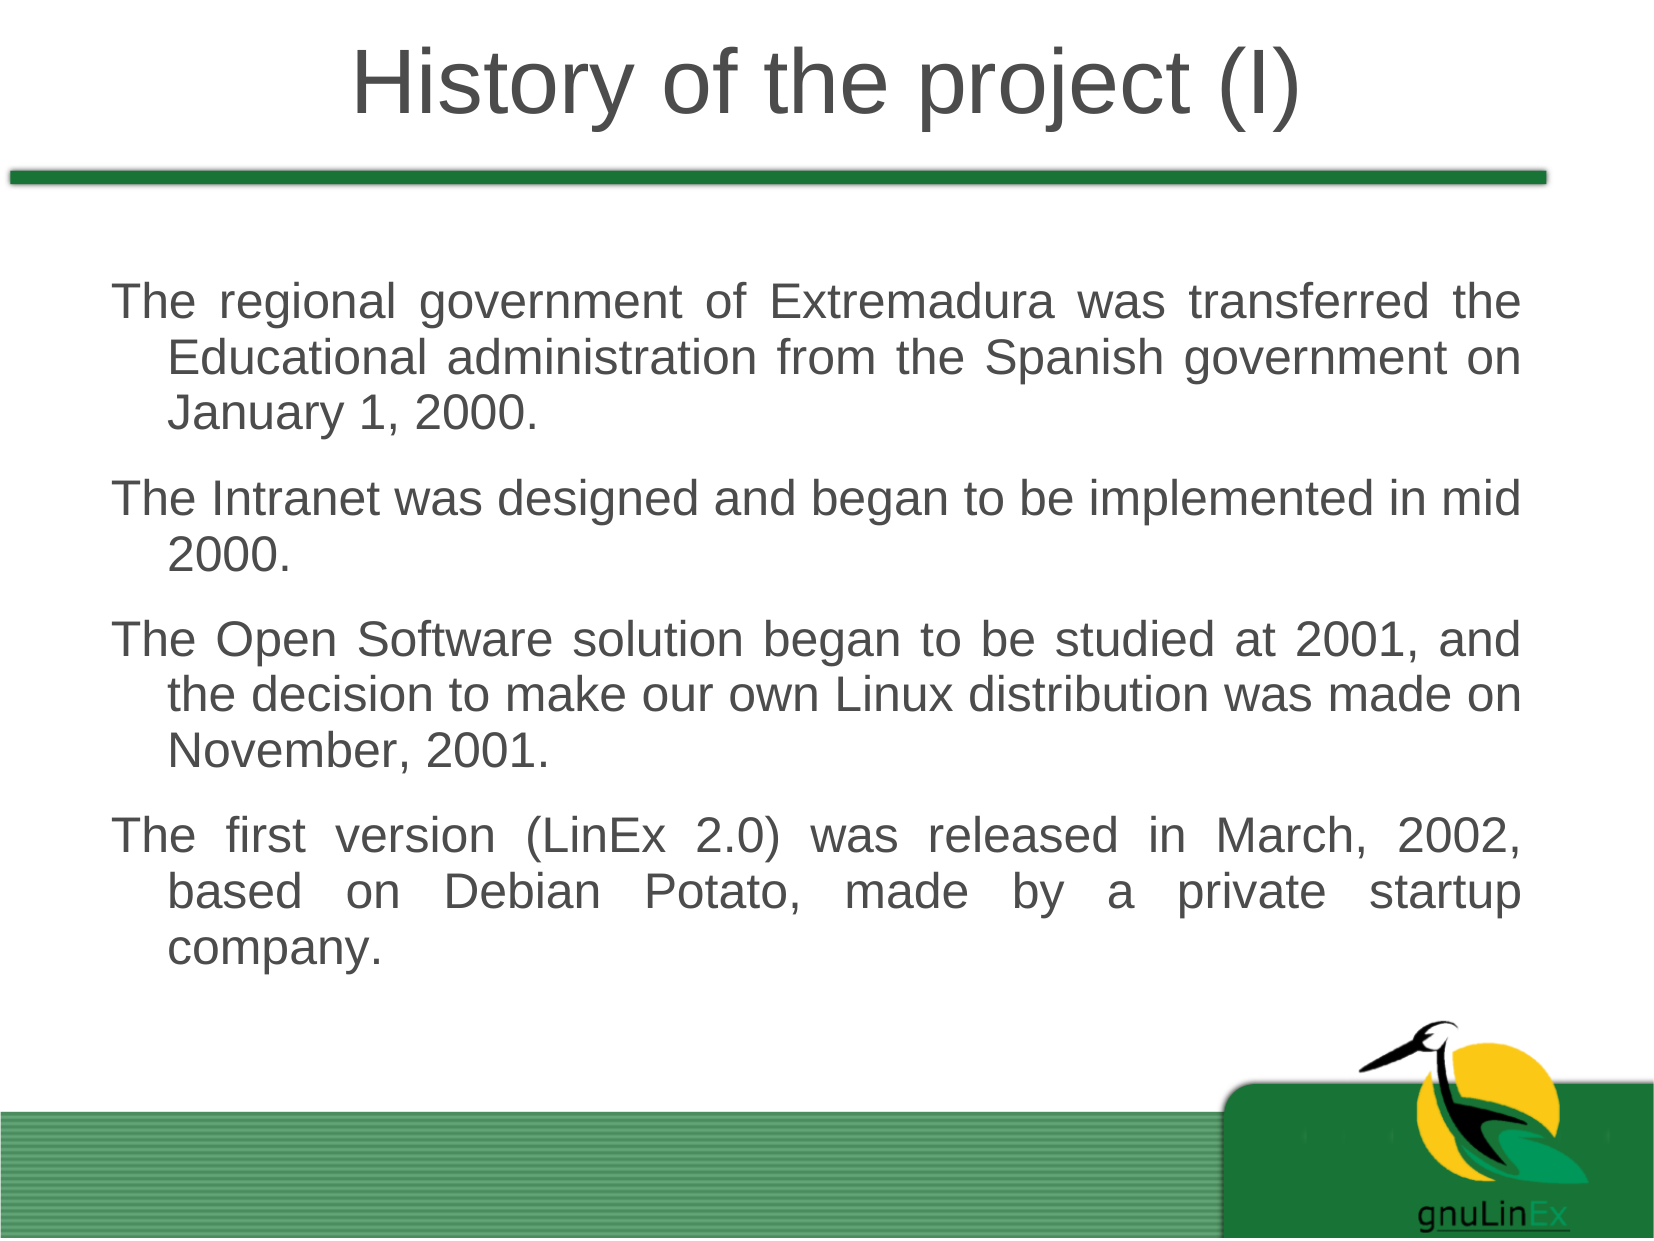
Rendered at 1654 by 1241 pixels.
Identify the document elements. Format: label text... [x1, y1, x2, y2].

title History of the project (I) [121, 0, 1534, 164]
list The regional government of Extremadura was transferred the Educational administration from the Spanish government on January 1, 2000. The Intranet was designed and began to be implemented in mid 2000. The Open Software solution began to be studied at 2001, and the decision to make our own Linux distribution was made on November, 2001. The first version (LinEx 2.0) was released in March, 2002, based on Debian Potato, made by a private startup company. [110, 273, 1523, 1044]
picture [0, 0, 1654, 1238]
